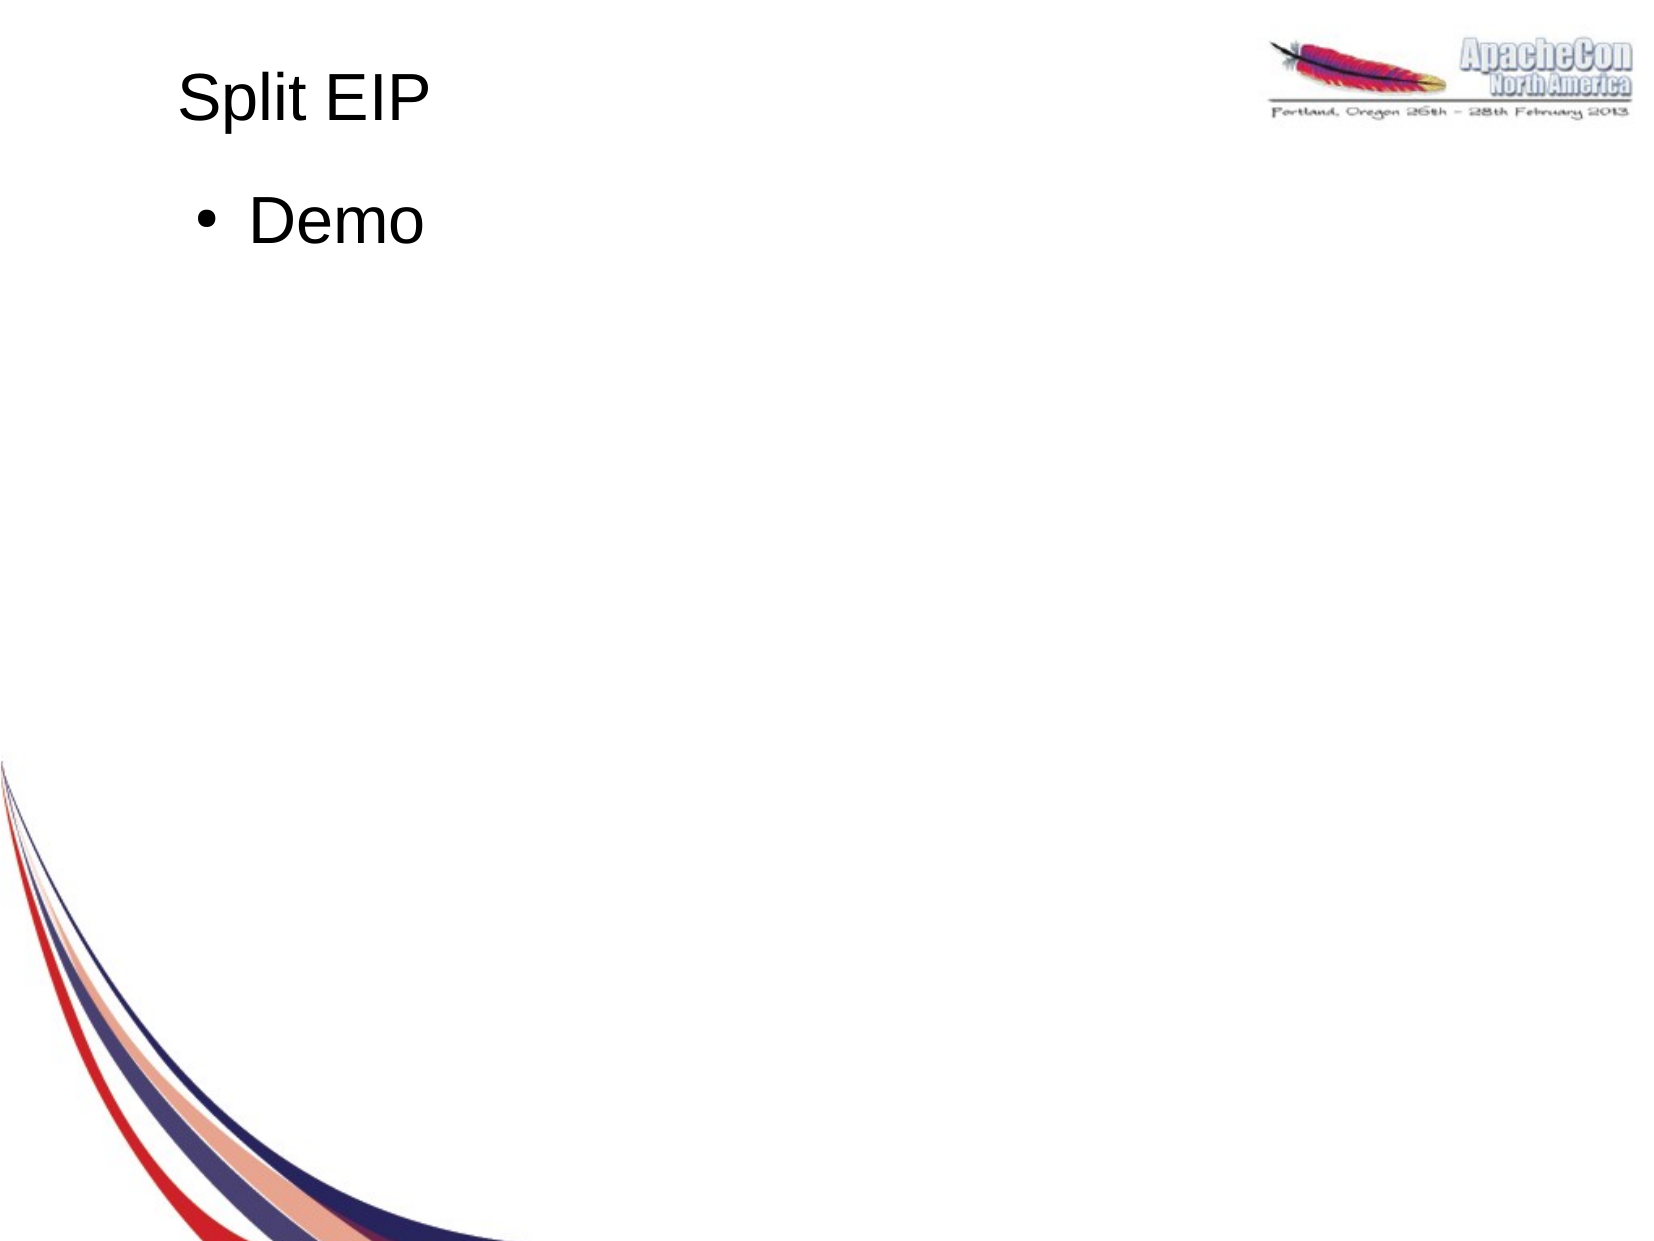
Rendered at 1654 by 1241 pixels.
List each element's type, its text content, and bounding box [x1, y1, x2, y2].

picture [0, 0, 1654, 1241]
list Demo [177, 183, 1626, 1002]
title Split EIP [177, 41, 1536, 154]
